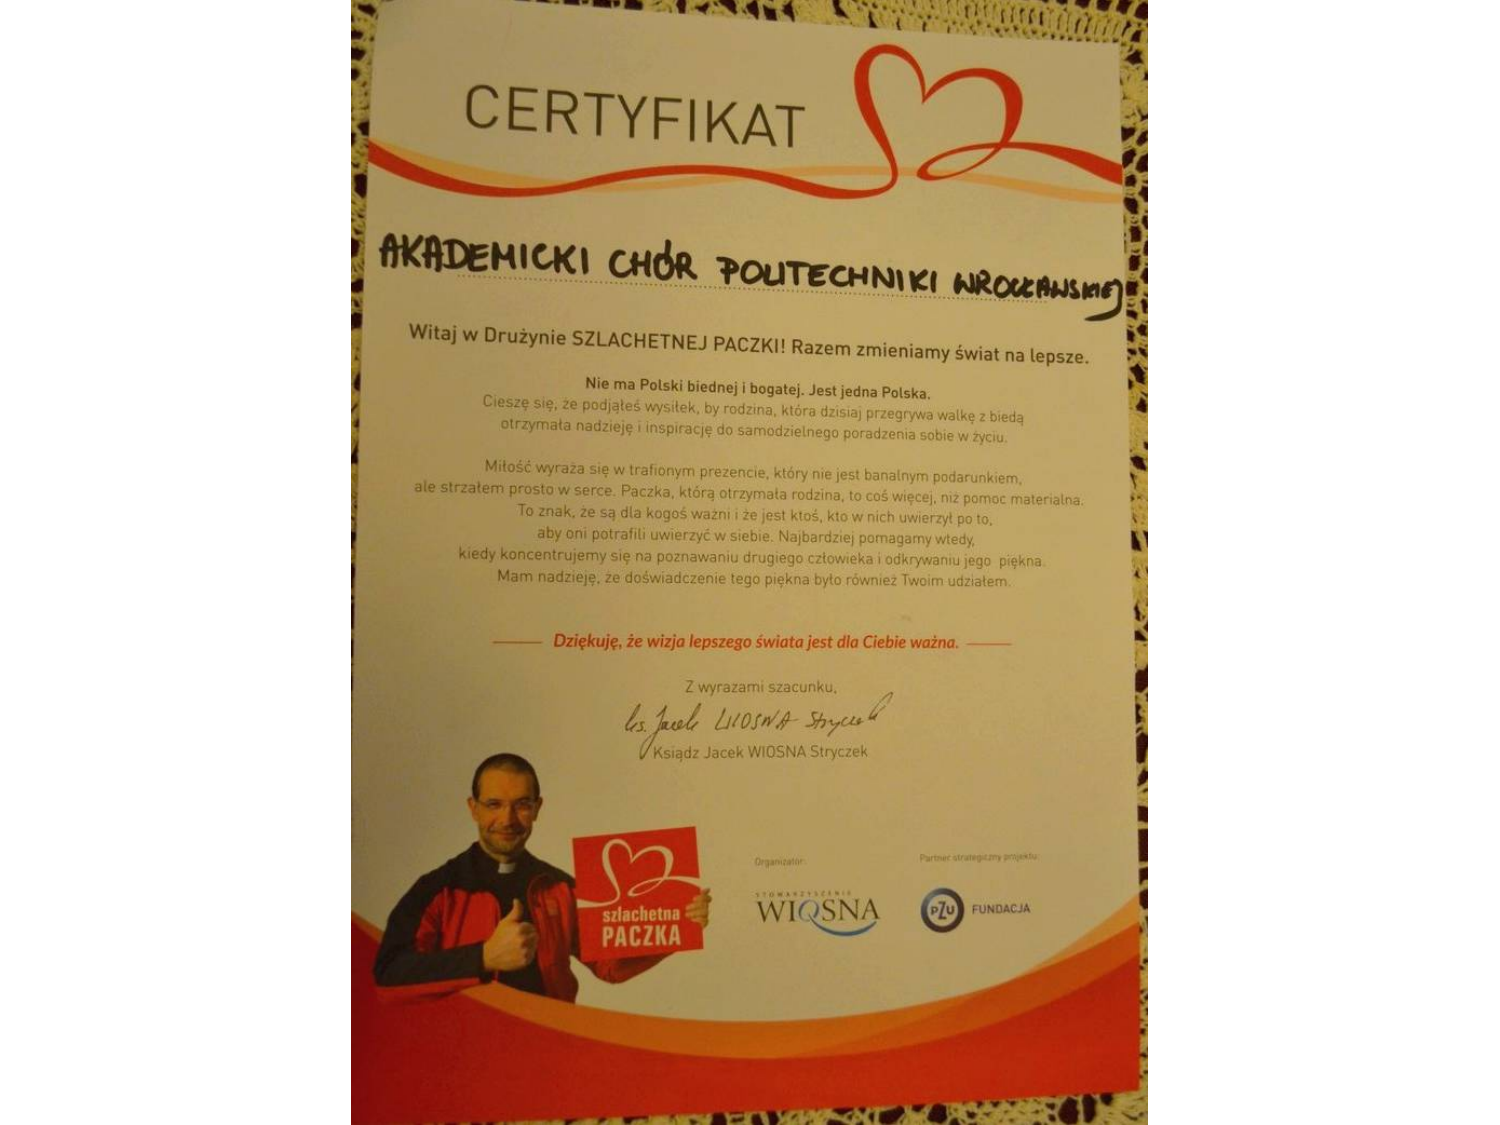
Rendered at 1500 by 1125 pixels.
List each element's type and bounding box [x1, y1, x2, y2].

picture [351, 0, 1148, 1125]
